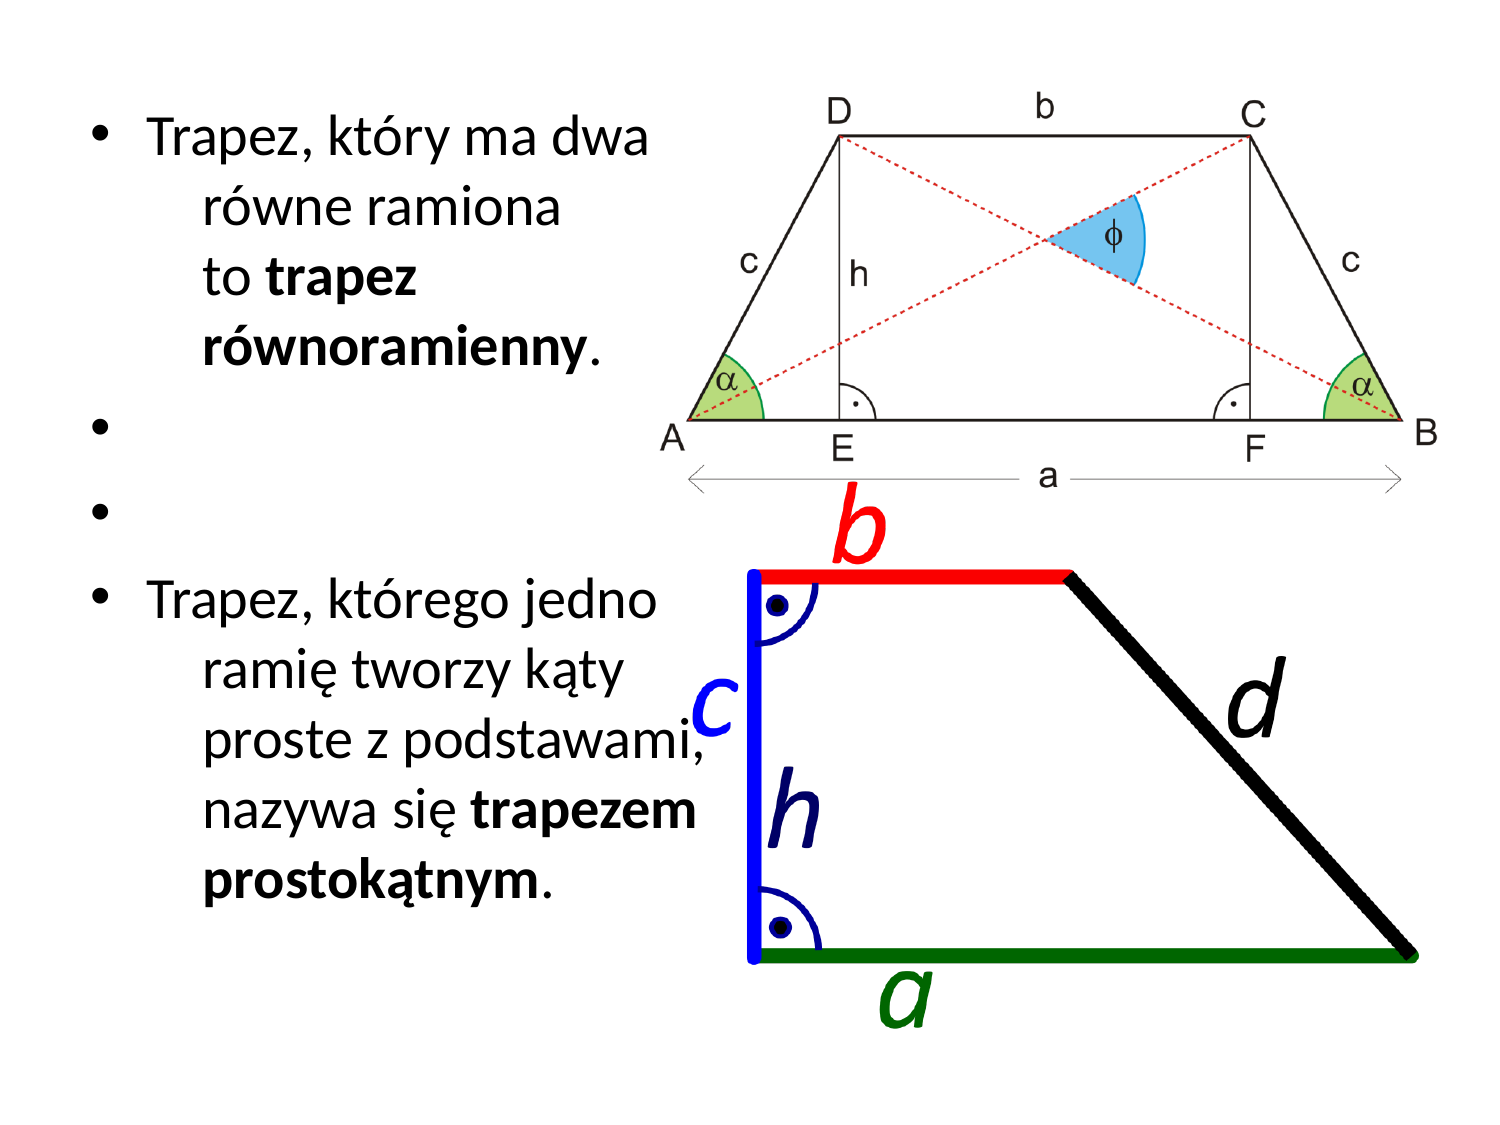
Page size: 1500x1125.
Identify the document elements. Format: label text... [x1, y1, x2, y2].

picture [596, 0, 1466, 1064]
list Trapez, który ma dwa równe ramiona to trapez równoramienny. Trapez, którego jedno ramię tworzy kąty proste z podstawami, nazywa się trapezem prostokątnym. [75, 90, 738, 1071]
